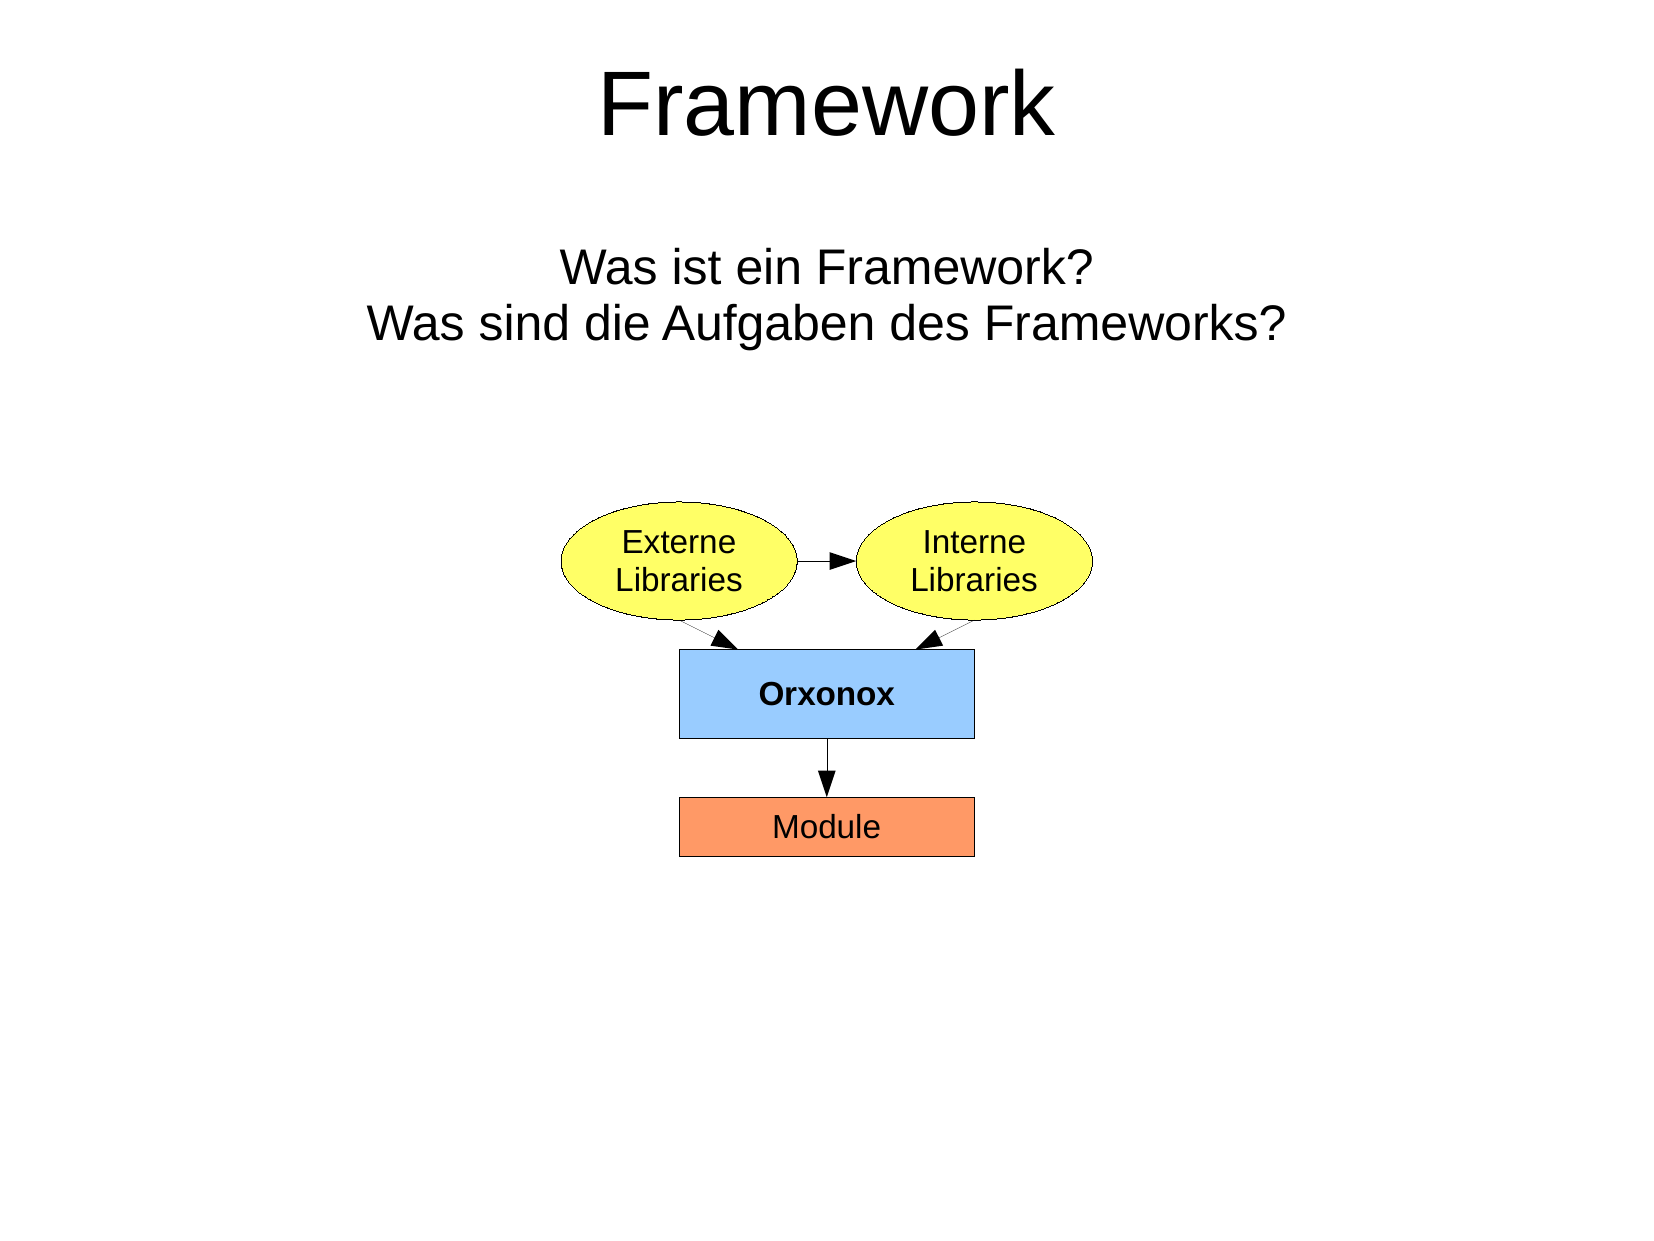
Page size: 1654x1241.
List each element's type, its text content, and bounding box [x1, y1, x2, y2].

text_box Interne Libraries [856, 501, 1093, 621]
subtitle Was ist ein Framework? Was sind die Aufgaben des Frameworks? [82, 239, 1571, 352]
text_box Orxonox [679, 649, 975, 739]
text_box Module [679, 797, 975, 857]
text_box Externe Libraries [561, 501, 798, 621]
title Framework [82, 0, 1571, 208]
